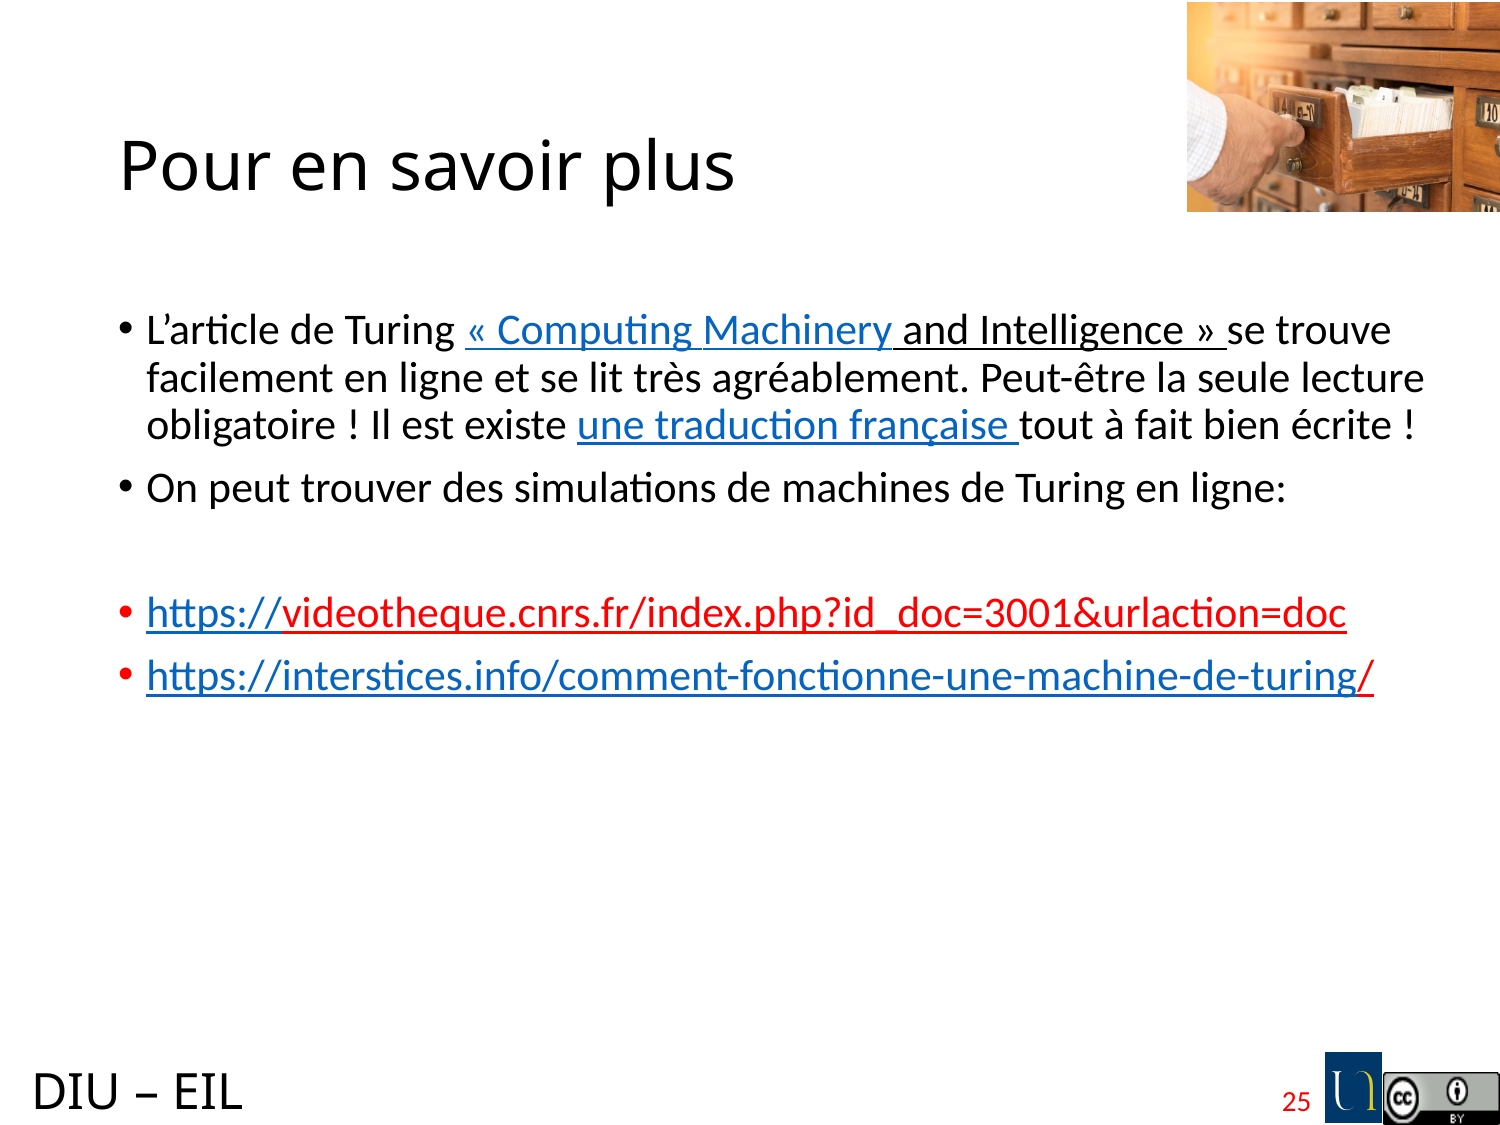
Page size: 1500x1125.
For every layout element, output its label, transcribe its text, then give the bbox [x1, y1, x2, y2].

picture [1383, 1072, 1500, 1125]
list L’article de Turing « Computing Machinery and Intelligence » se trouve facilement en ligne et se lit très agréablement. Peut-être la seule lecture obligatoire ! Il est existe une traduction française tout à fait bien écrite ! On peut trouver des simulations de machines de Turing en ligne: https://videotheque.cnrs.fr/index.php?id_doc=3001&urlaction=doc https://interstices.info/comment-fonctionne-une-machine-de-turing/ [103, 299, 1473, 1014]
picture [1325, 1052, 1382, 1123]
picture [1187, 2, 1500, 212]
title Pour en savoir plus [103, 59, 1397, 278]
slide_number <numéro> [1240, 1070, 1327, 1125]
